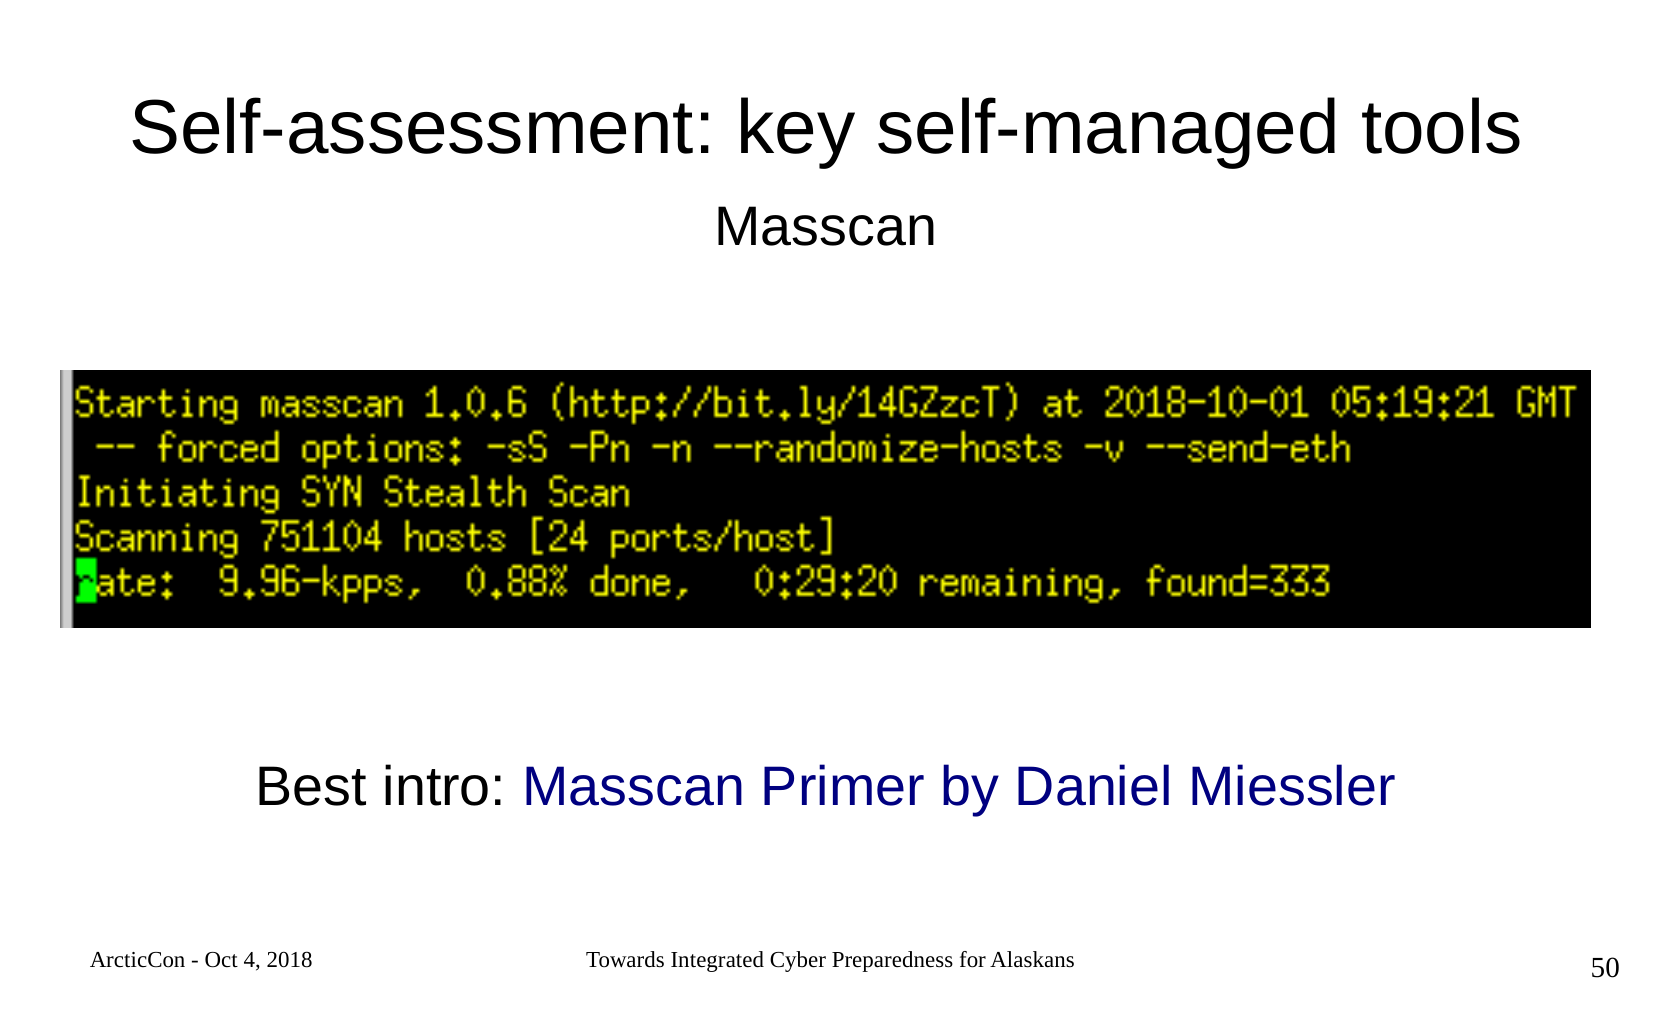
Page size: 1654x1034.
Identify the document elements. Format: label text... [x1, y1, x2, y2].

subtitle Masscan Best intro: Masscan Primer by Daniel Miessler [82, 628, 1571, 986]
subtitle Masscan Best intro: Masscan Primer by Daniel Miessler [82, 195, 1571, 370]
picture [60, 370, 1591, 628]
title Self-assessment: key self-managed tools [82, 41, 1571, 195]
text_box <number> [1560, 951, 1621, 1023]
